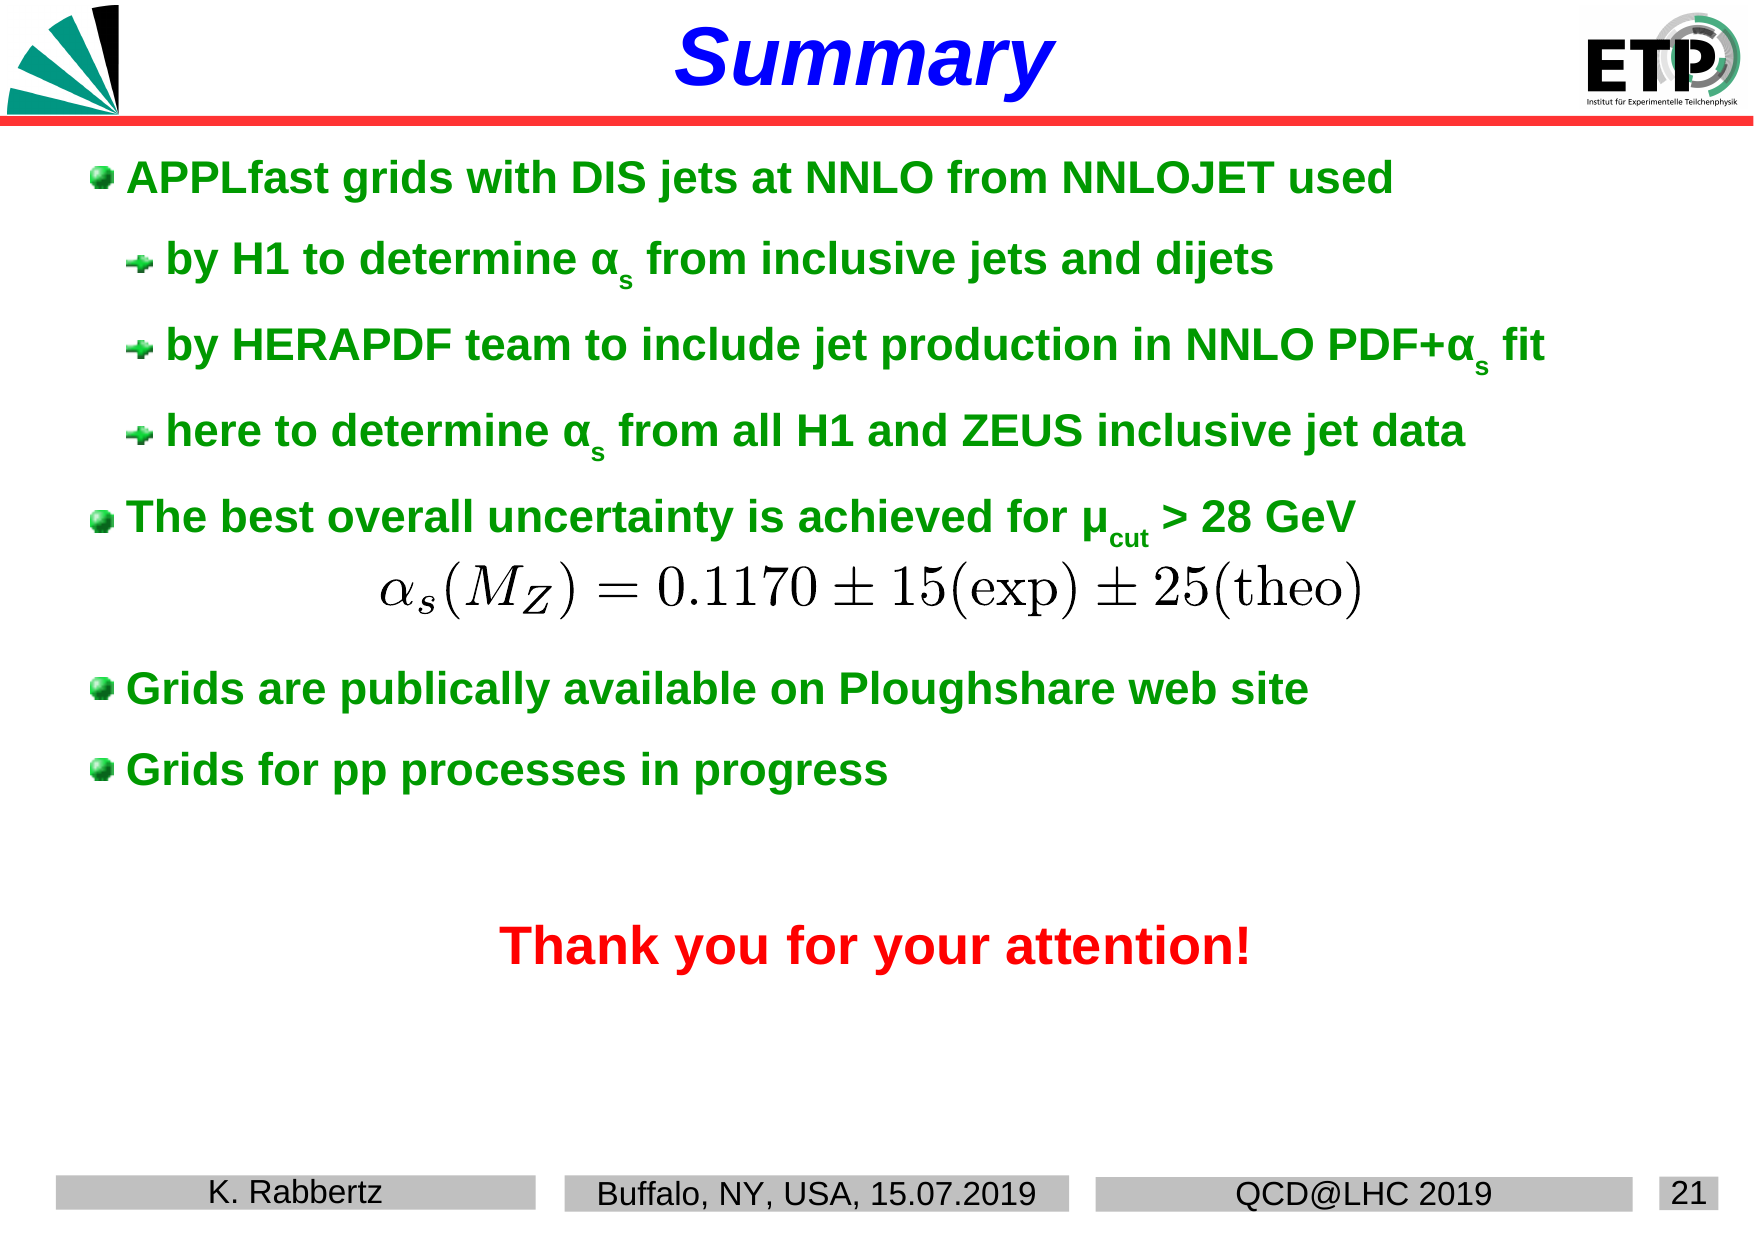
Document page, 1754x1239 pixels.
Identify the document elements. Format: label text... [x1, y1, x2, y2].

picture [1606, 5, 1748, 109]
picture [7, 5, 119, 116]
text_box Thank you for your attention! [487, 909, 1266, 983]
list APPLfast grids with DIS jets at NNLO from NNLOJET used by H1 to determine αs from inclusive jets and dijets by HERAPDF team to include jet production in NNLO PDF+αs fit here to determine αs from all H1 and ZEUS inclusive jet data The best overall uncertainty is achieved for μcut > 28 GeV Grids are publically available on Ploughshare web site Grids for pp processes in progress [90, 152, 1663, 1136]
picture [376, 559, 1368, 622]
title Summary [123, 0, 1606, 114]
